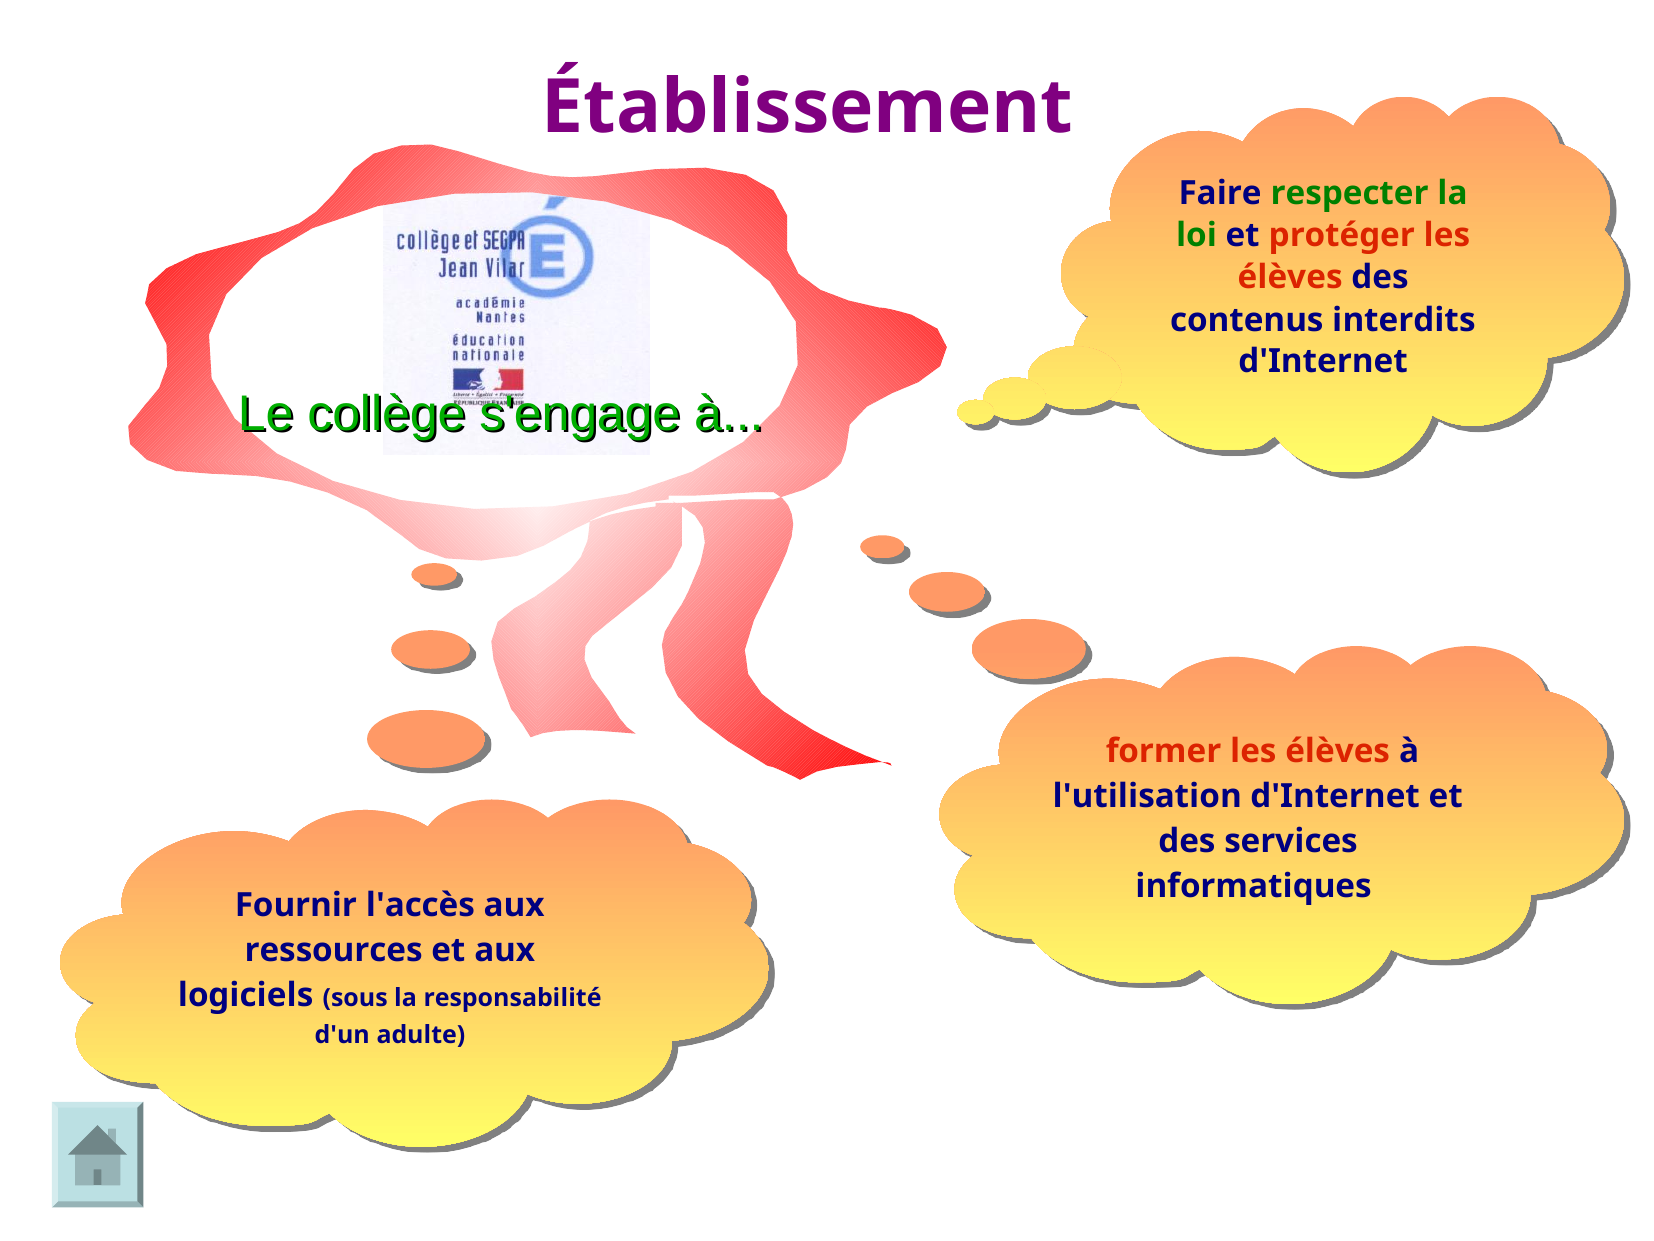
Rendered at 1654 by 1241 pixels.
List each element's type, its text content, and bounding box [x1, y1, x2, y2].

picture [633, 408, 644, 427]
text_box [53, 1101, 144, 1208]
text_box Faire respecter la loi et protéger les élèves des contenus interdits d'Internet [957, 96, 1625, 473]
picture [383, 193, 650, 455]
title Établissement [138, 0, 1441, 207]
text_box Fournir l'accès aux ressources et aux logiciels (sous la responsabilité d'un adulte) [391, 630, 470, 669]
text_box former les élèves à l'utilisation d'Internet et des services informatiques [971, 618, 1086, 679]
text_box Fournir l'accès aux ressources et aux logiciels (sous la responsabilité d'un adulte) [60, 799, 769, 1147]
text_box Le collège s'engage à... [128, 144, 947, 780]
text_box Fournir l'accès aux ressources et aux logiciels (sous la responsabilité d'un adulte) [367, 710, 486, 768]
text_box former les élèves à l'utilisation d'Internet et des services informatiques [908, 572, 986, 612]
text_box former les élèves à l'utilisation d'Internet et des services informatiques [939, 646, 1625, 1004]
